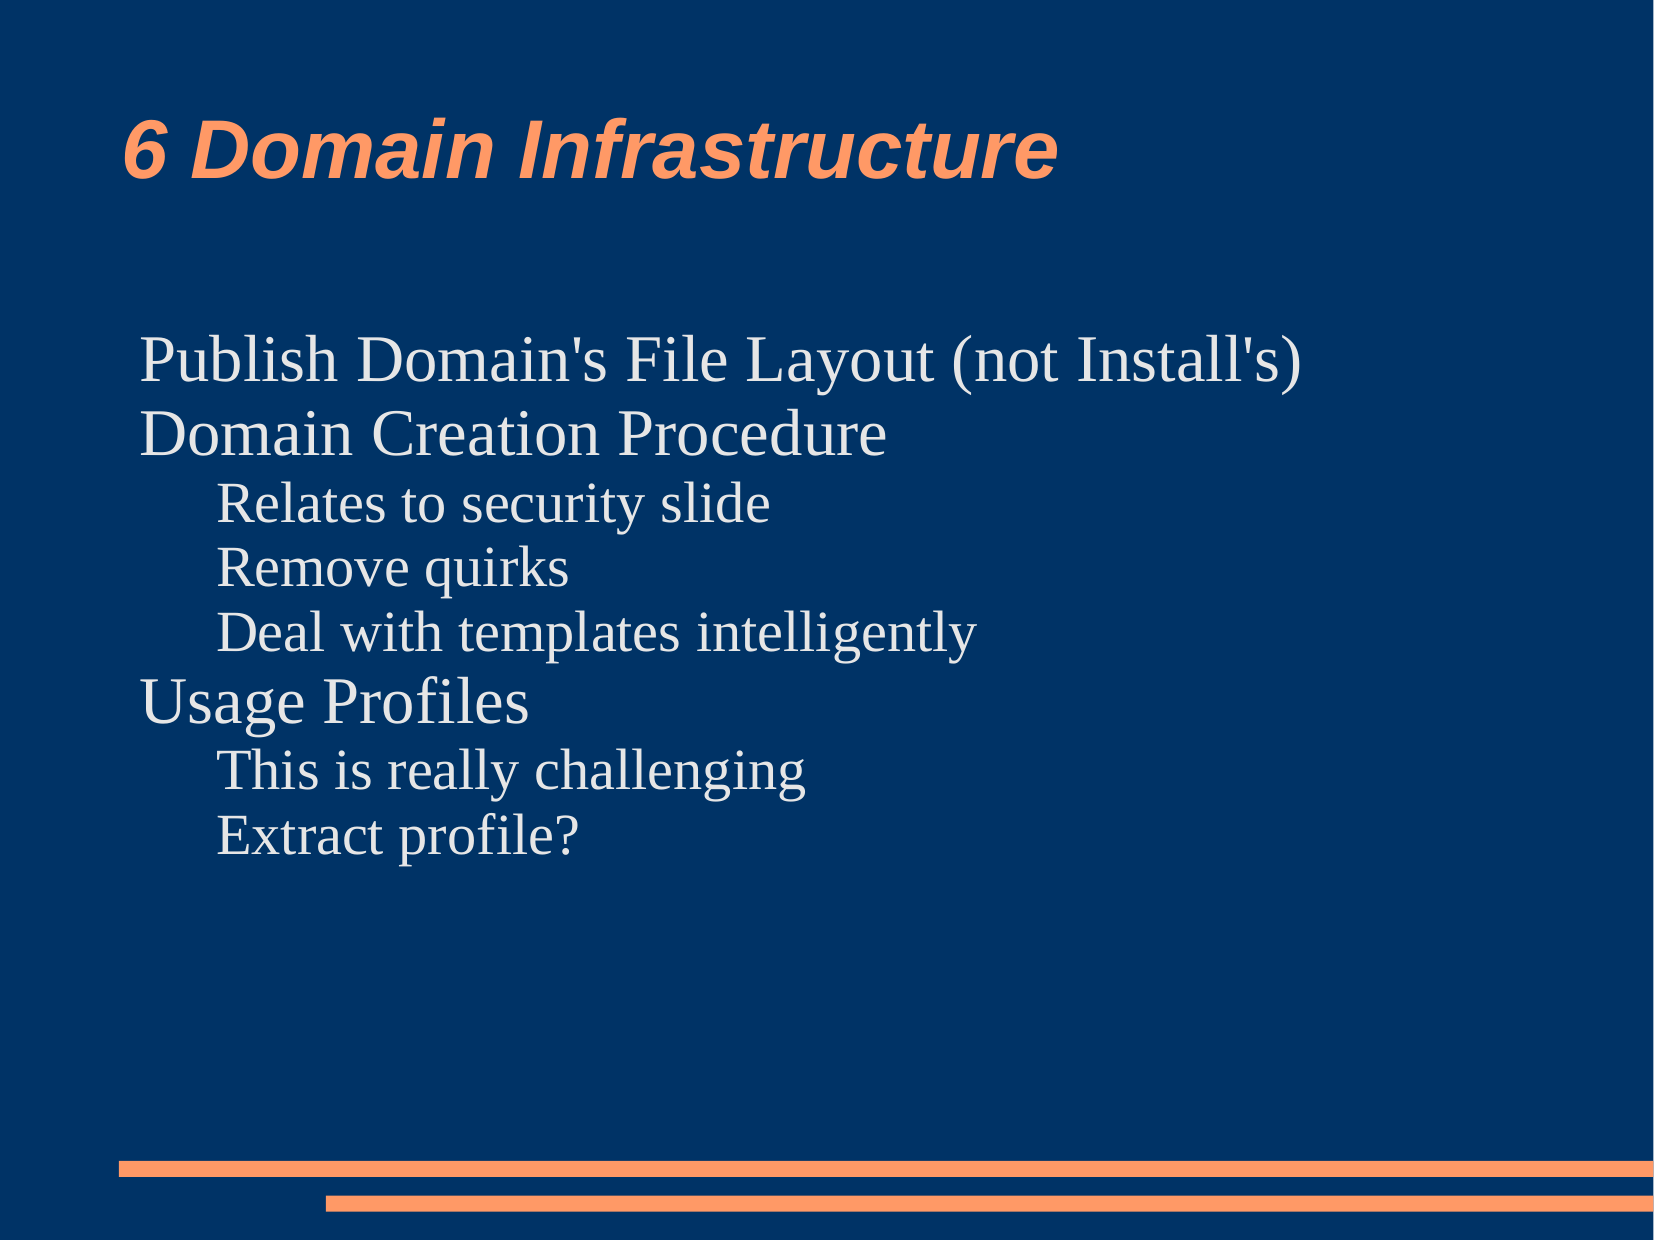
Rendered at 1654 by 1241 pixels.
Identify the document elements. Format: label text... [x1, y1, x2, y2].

title 6 Domain Infrastructure [121, 46, 1534, 254]
list Publish Domain's File Layout (not Install's) Domain Creation Procedure Relates to security slide Remove quirks Deal with templates intelligently Usage Profiles This is really challenging Extract profile? [121, 322, 1561, 1133]
